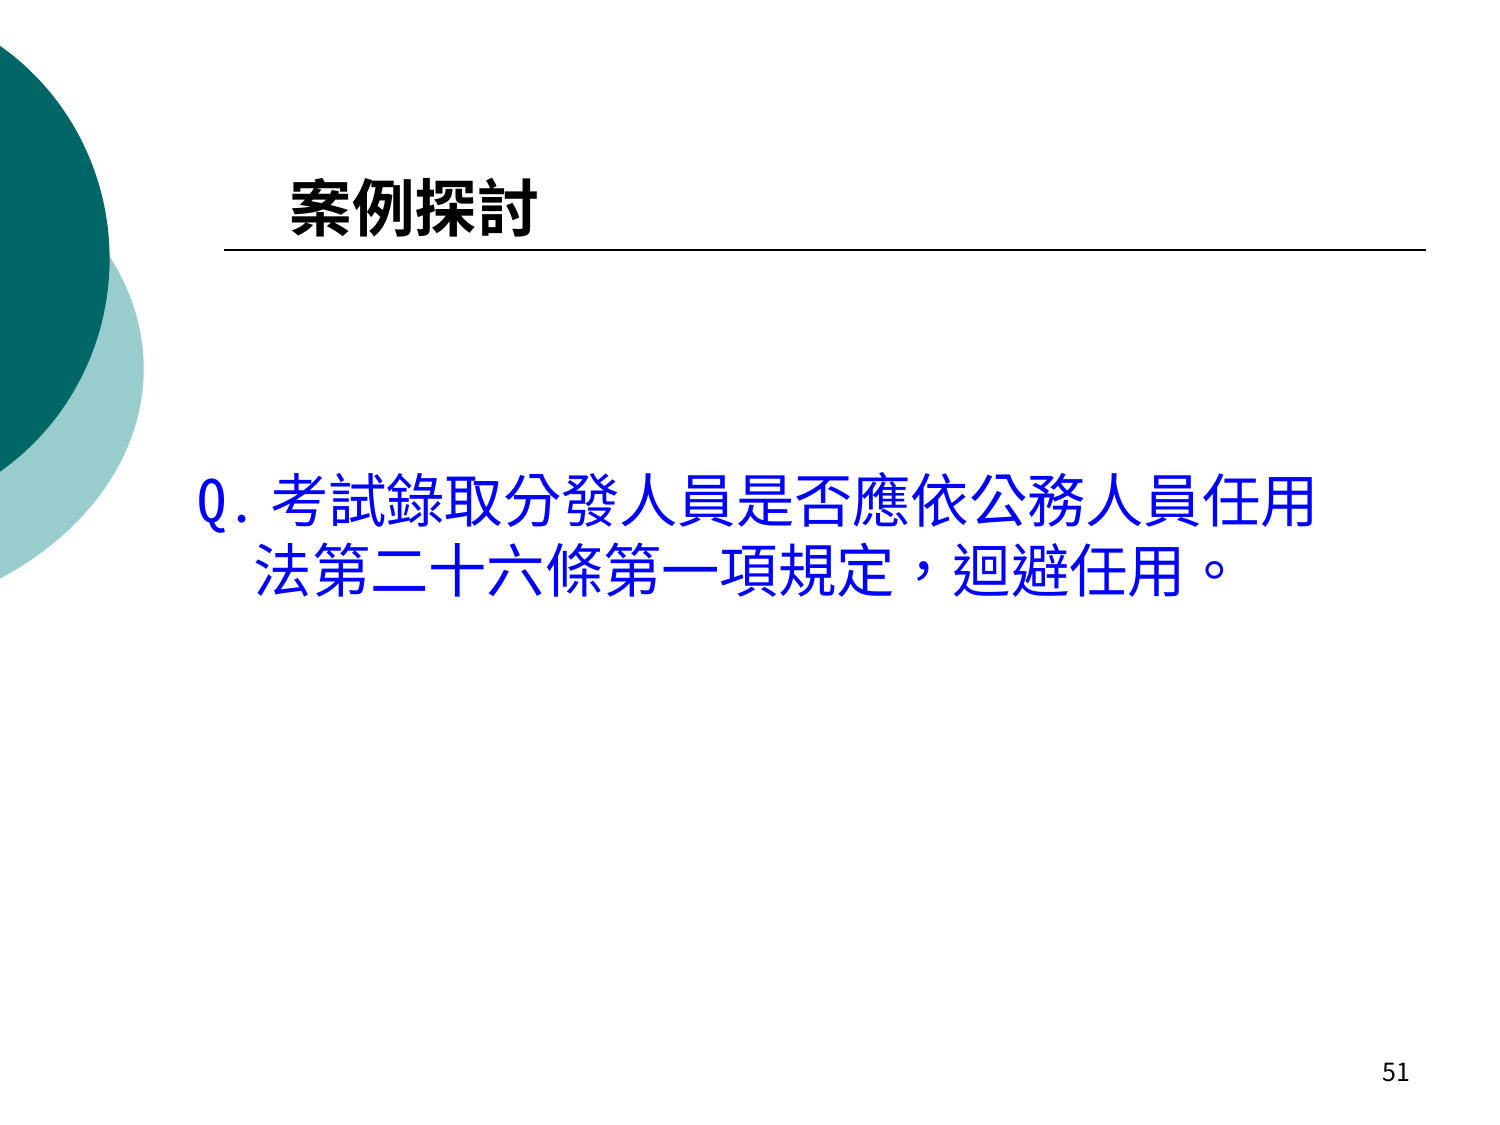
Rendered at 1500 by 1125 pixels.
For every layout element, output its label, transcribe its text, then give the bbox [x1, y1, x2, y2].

text_box 案例探討 [230, 160, 599, 252]
list Q.考試錄取分發人員是否應依公務人員任用法第二十六條第一項規定，迴避任用。 [183, 456, 1383, 696]
